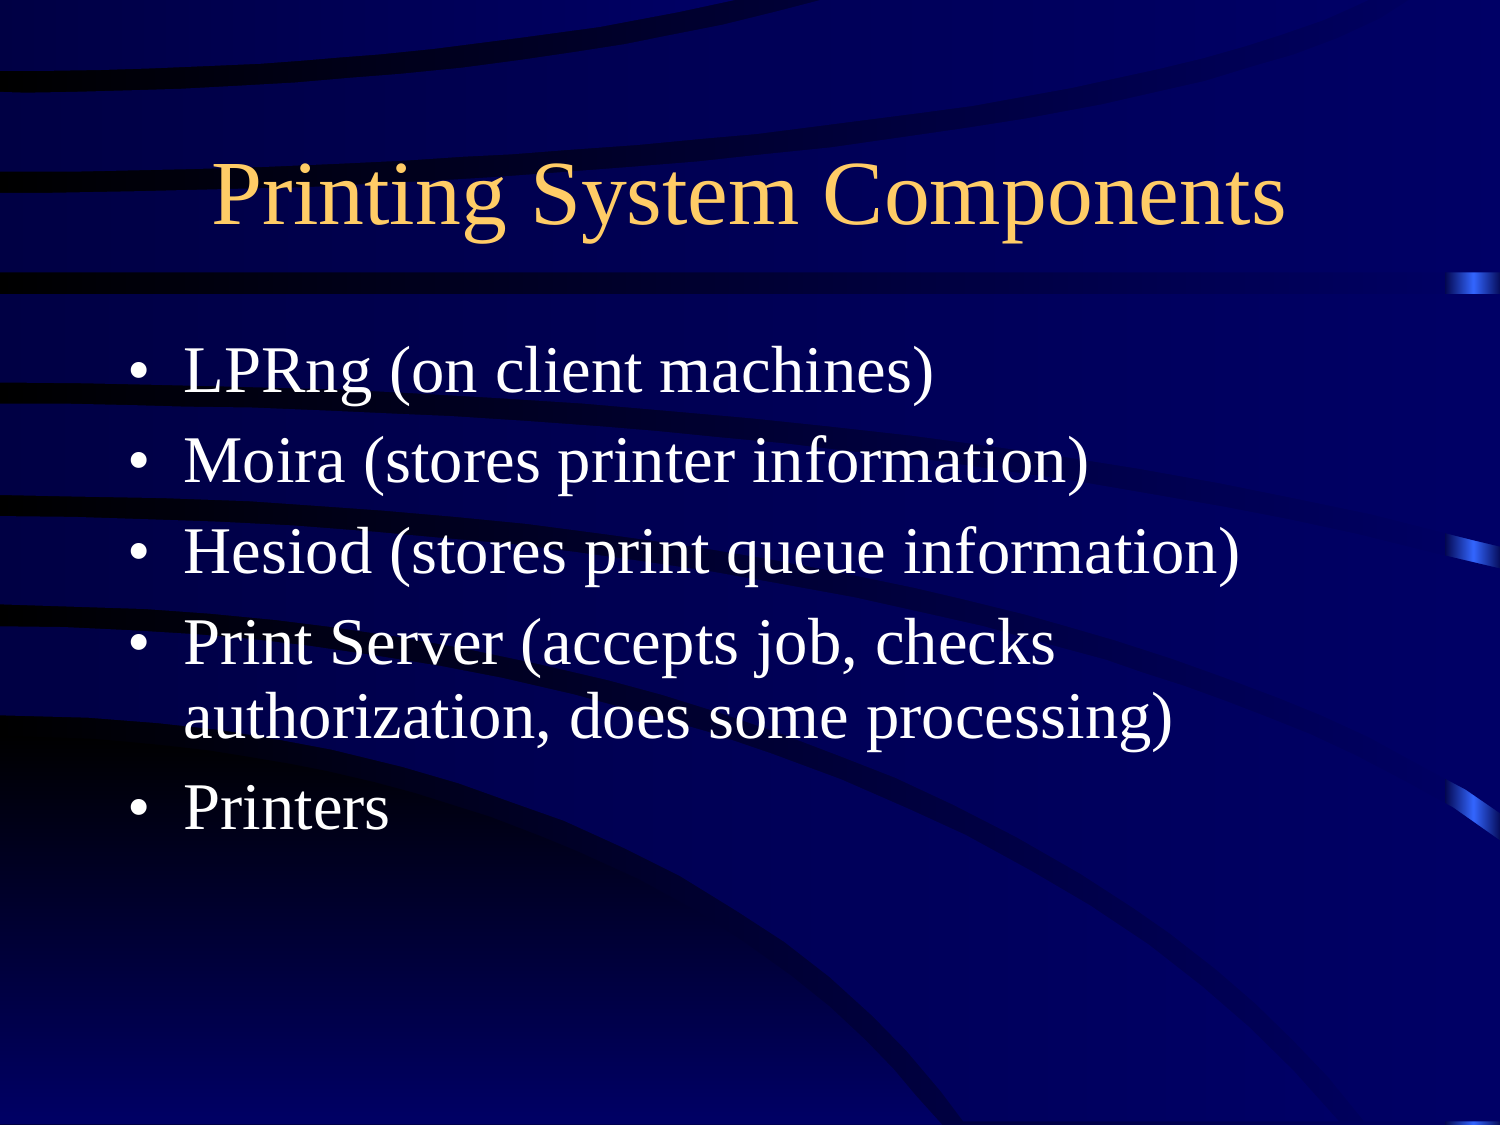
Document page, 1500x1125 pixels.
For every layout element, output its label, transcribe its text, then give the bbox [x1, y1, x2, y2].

title Printing System Components [112, 99, 1388, 288]
list LPRng (on client machines) Moira (stores printer information) Hesiod (stores print queue information) Print Server (accepts job, checks authorization, does some processing) Printers [112, 324, 1388, 1001]
